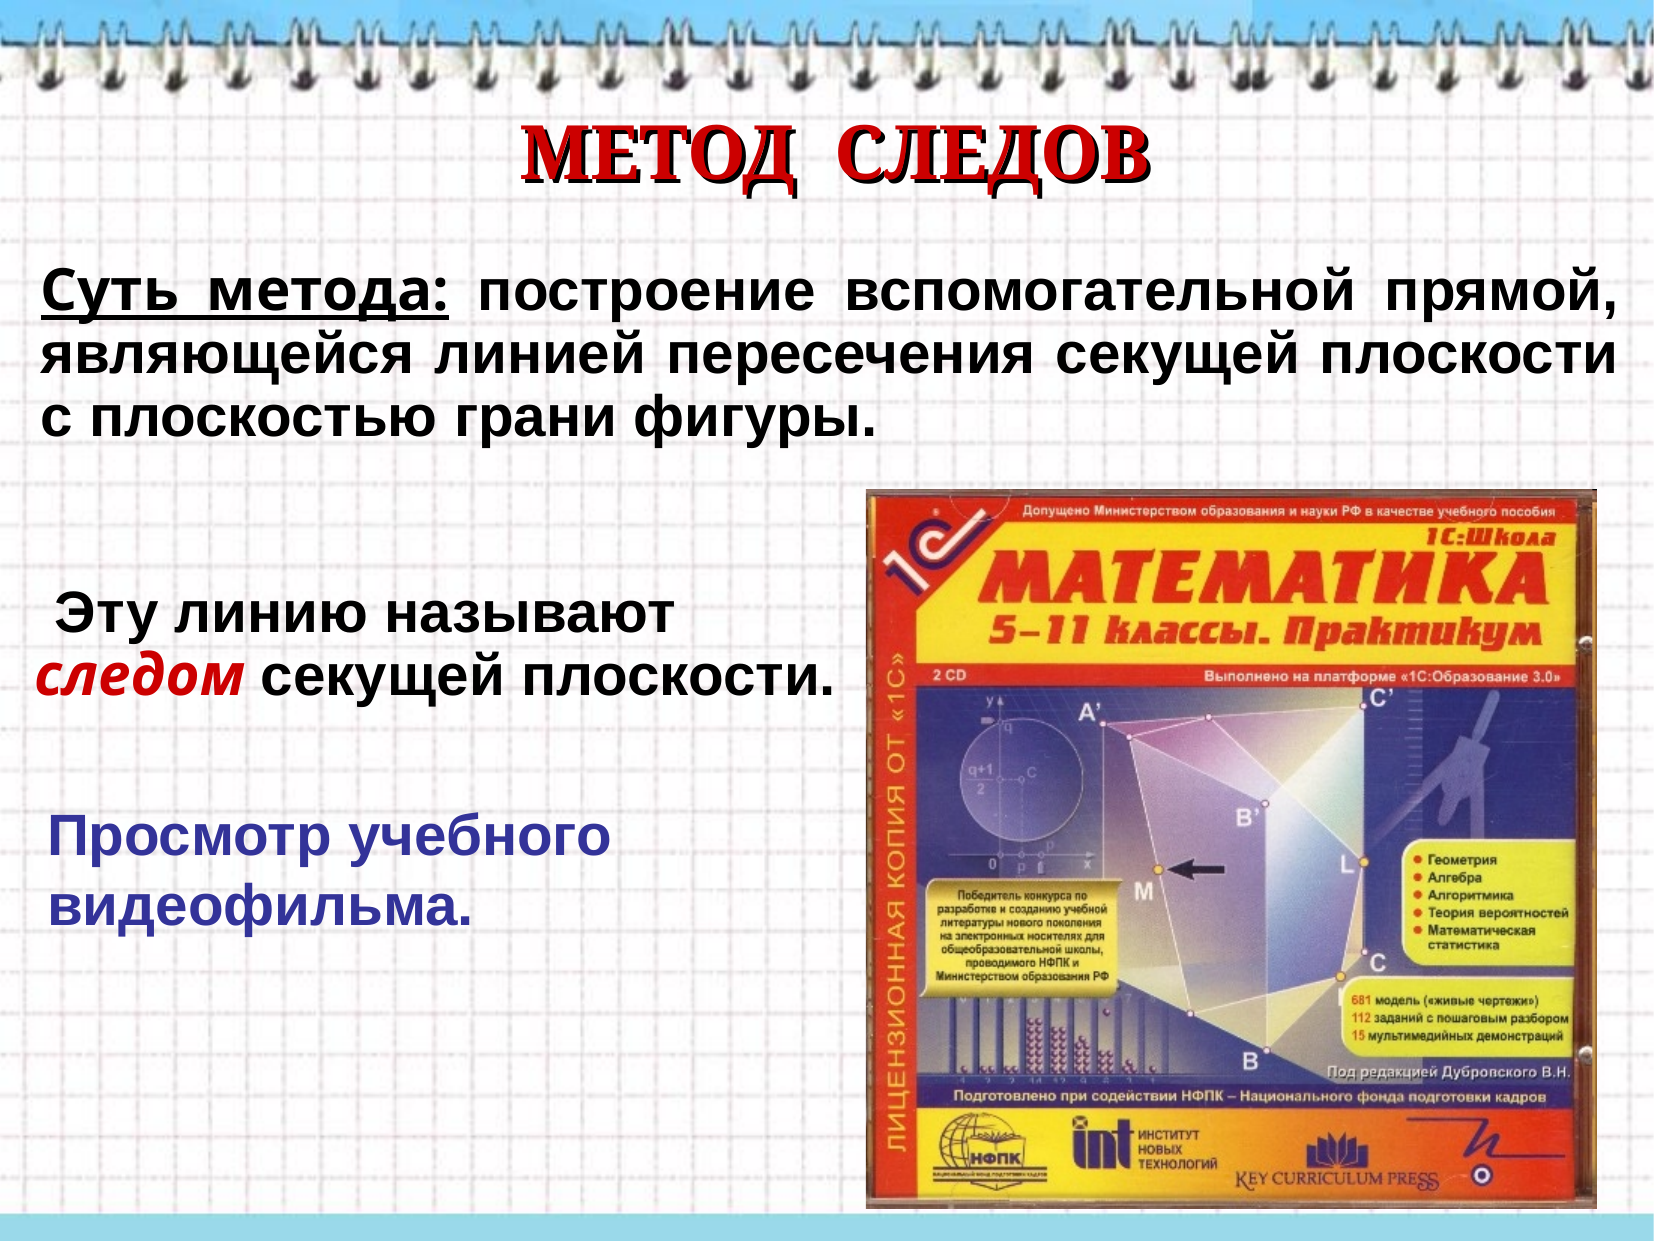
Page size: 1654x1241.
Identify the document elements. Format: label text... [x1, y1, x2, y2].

text_box Просмотр учебного видеофильма. [32, 789, 865, 945]
picture [0, 0, 1654, 1241]
text_box Эту линию называют следом секущей плоскости. [19, 574, 865, 716]
text_box Суть метода: построение вспомогательной прямой, являющейся линией пересечения секущей плоскости с плоскостью грани фигуры. [25, 252, 1634, 458]
text_box МЕТОД СЛЕДОВ [334, 96, 1335, 203]
